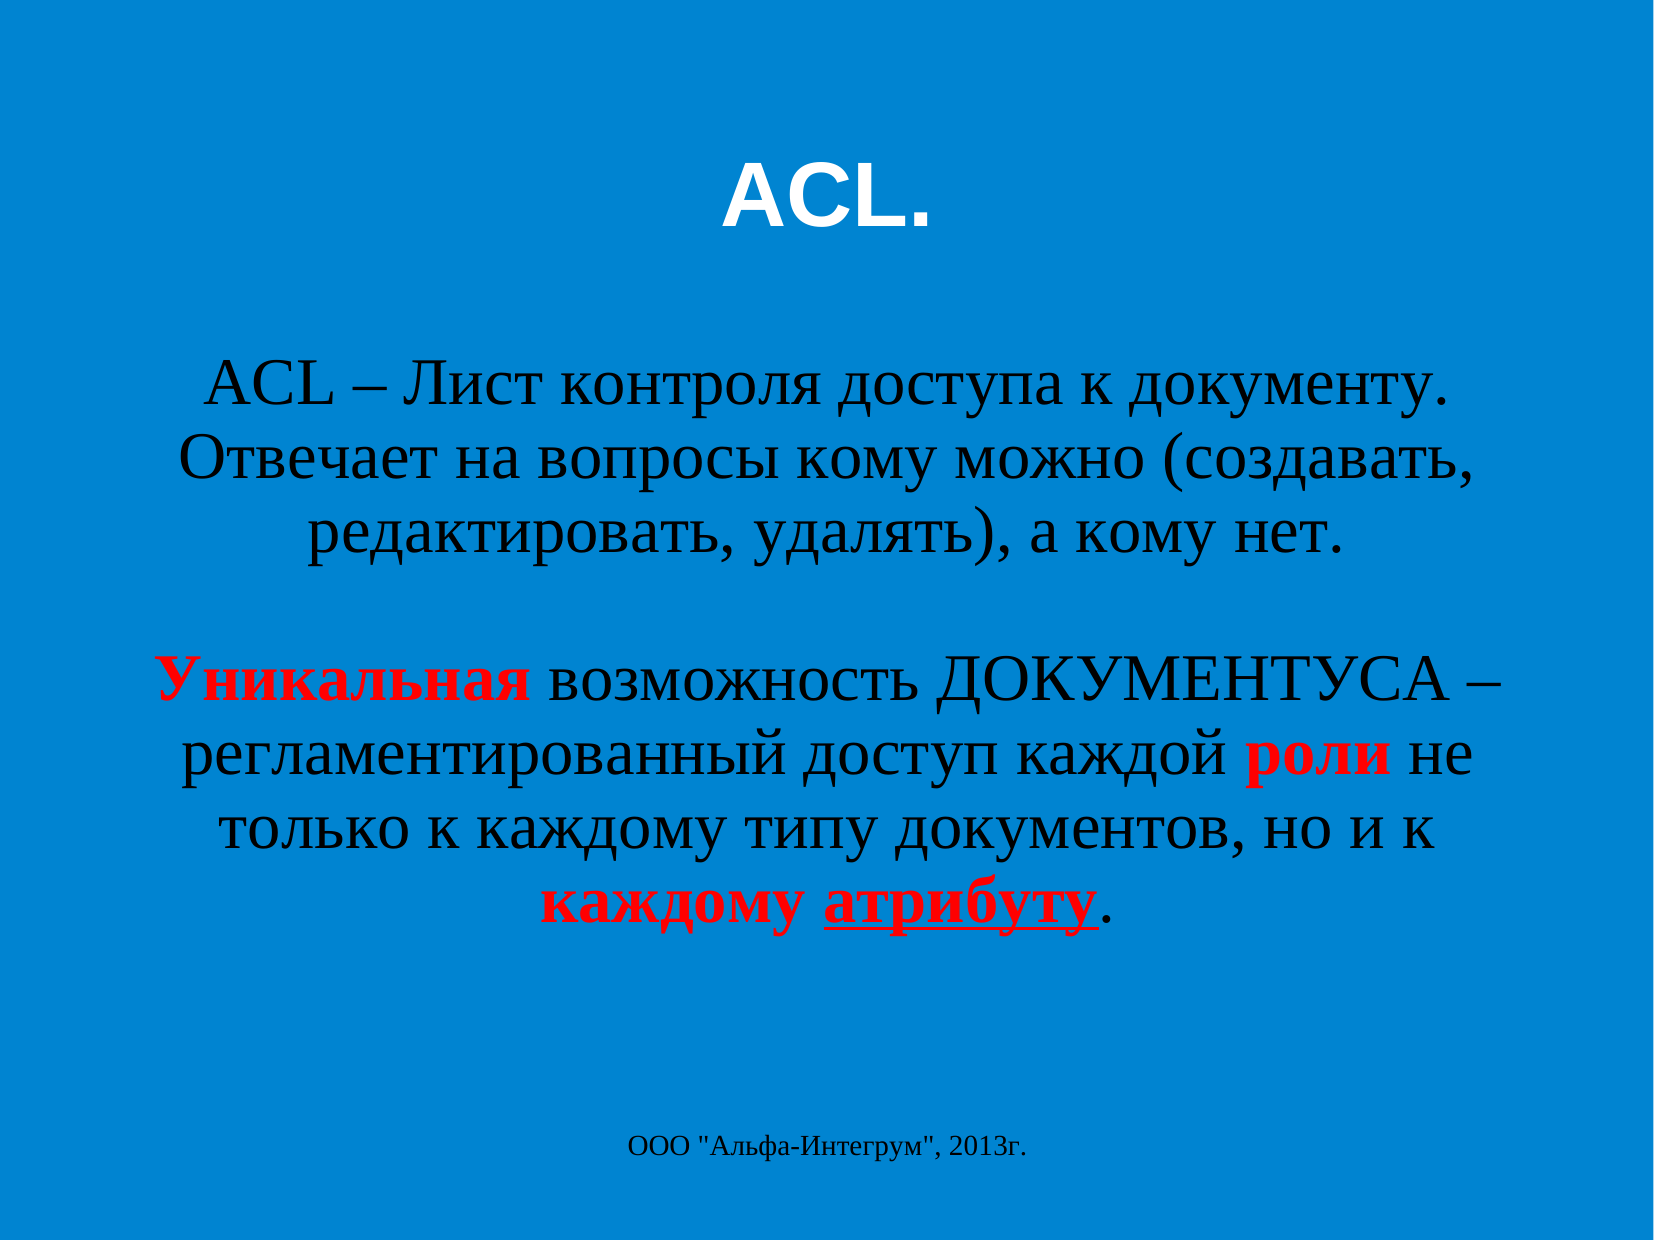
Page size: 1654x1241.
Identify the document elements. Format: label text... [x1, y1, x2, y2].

subtitle ACL – Лист контроля доступа к документу. Отвечает на вопросы кому можно (создавать, редактировать, удалять), а кому нет. Уникальная возможность ДОКУМЕНТУСА – регламентированный доступ каждой роли не только к каждому типу документов, но и к каждому атрибуту. [121, 344, 1534, 1149]
title ACL. [121, 98, 1534, 291]
